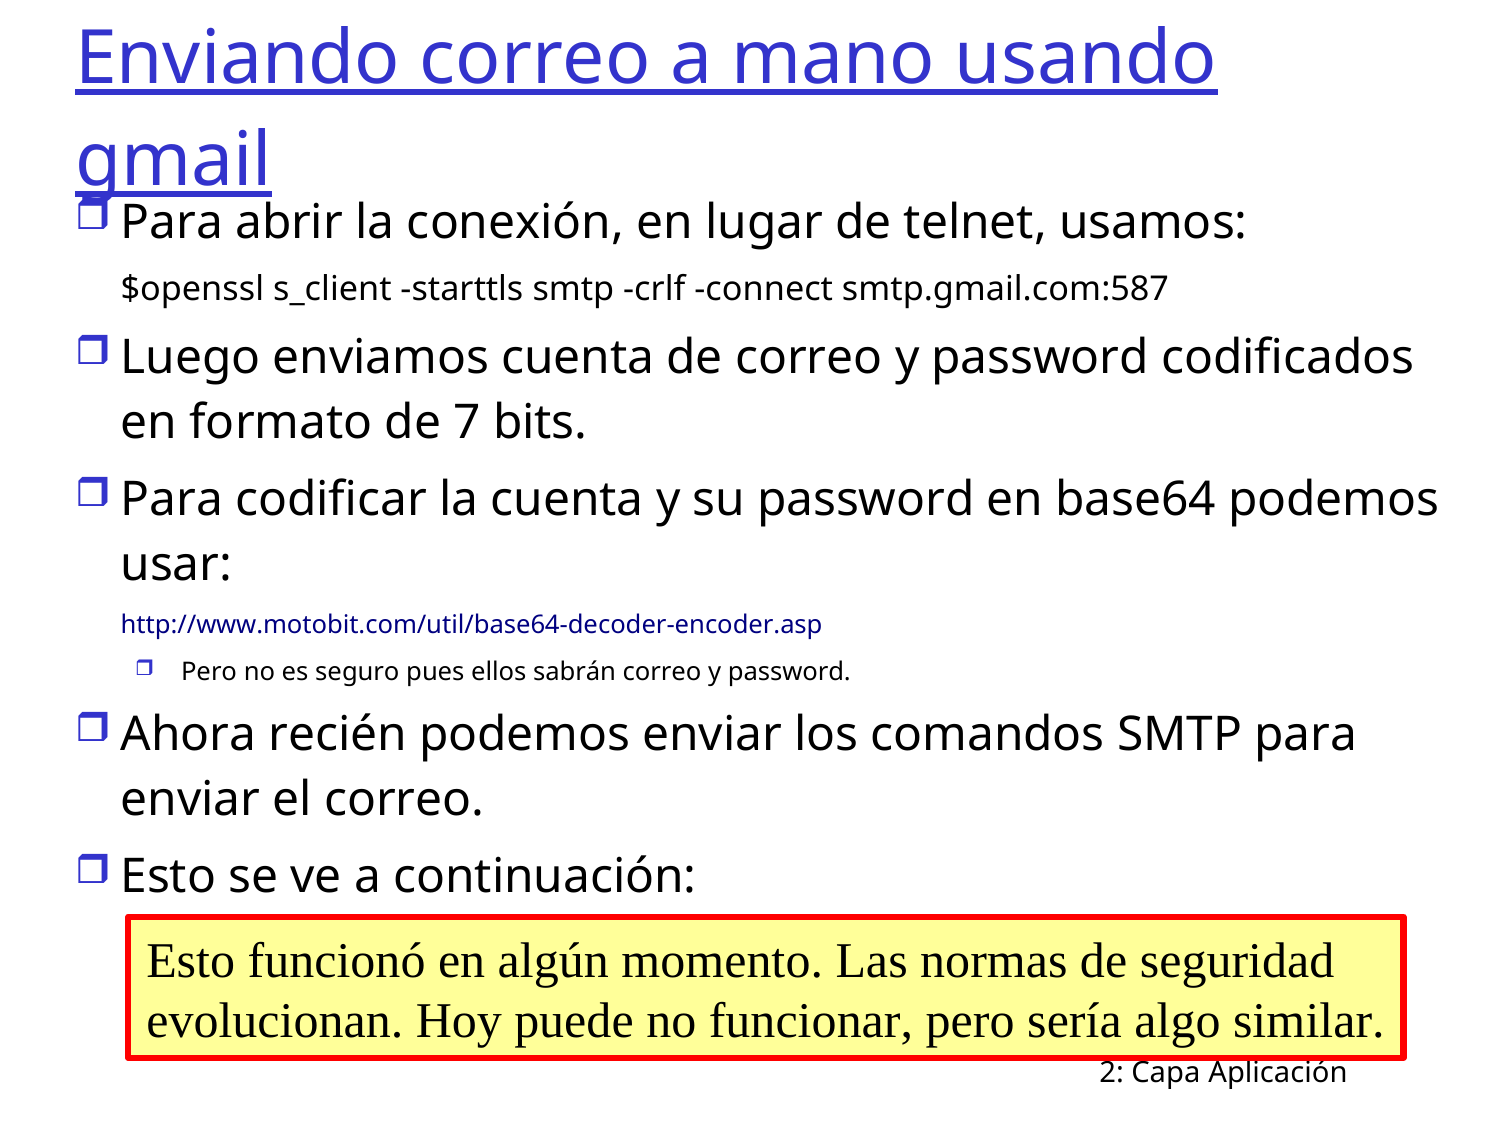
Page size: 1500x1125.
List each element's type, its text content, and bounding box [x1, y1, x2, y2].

list Para abrir la conexión, en lugar de telnet, usamos: $openssl s_client -starttls smtp -crlf -connect smtp.gmail.com:587 Luego enviamos cuenta de correo y password codificados en formato de 7 bits. Para codificar la cuenta y su password en base64 podemos usar: http://www.motobit.com/util/base64-decoder-encoder.asp Pero no es seguro pues ellos sabrán correo y password. Ahora recién podemos enviar los comandos SMTP para enviar el correo. Esto se ve a continuación: [75, 187, 1469, 908]
title Enviando correo a mano usando gmail [75, 23, 1426, 187]
text_box Esto funcionó en algún momento. Las normas de seguridad evolucionan. Hoy puede no funcionar, pero sería algo similar. [128, 916, 1399, 1058]
